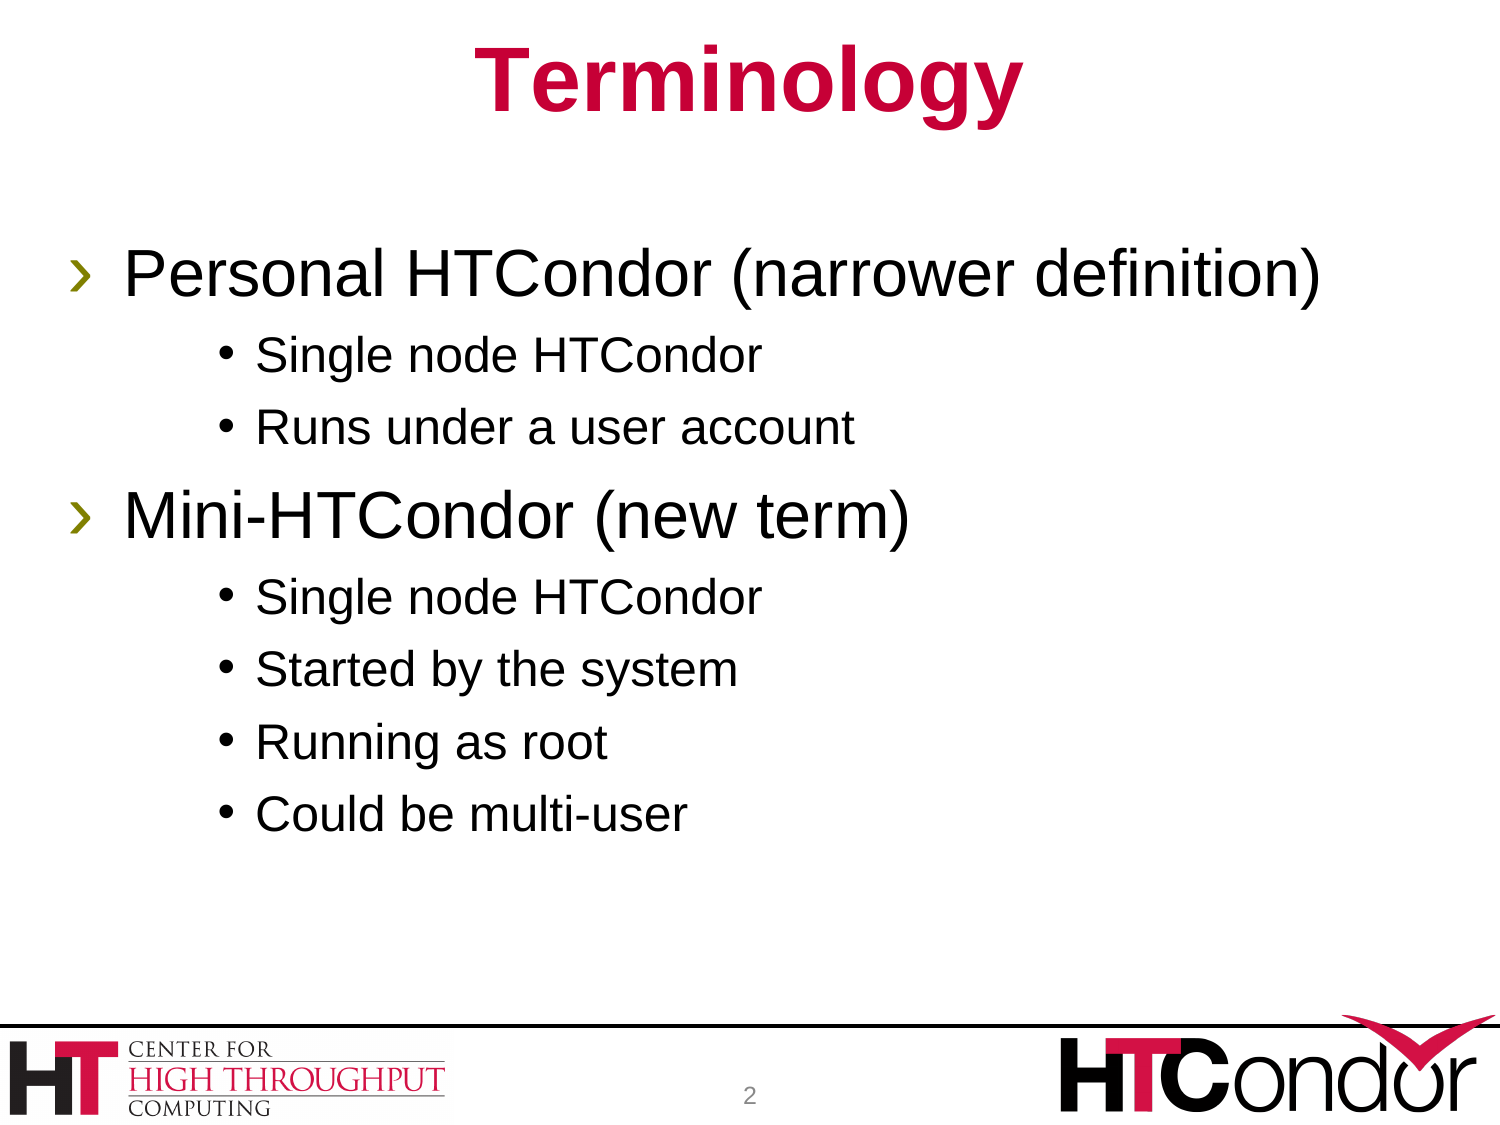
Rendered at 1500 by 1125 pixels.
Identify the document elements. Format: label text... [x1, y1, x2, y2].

picture [0, 1029, 454, 1125]
title Terminology [0, 0, 1500, 150]
text_box <number> [575, 1065, 926, 1125]
list Personal HTCondor (narrower definition) Single node HTCondor Runs under a user account Mini-HTCondor (new term) Single node HTCondor Started by the system Running as root Could be multi-user [52, 222, 1431, 916]
picture [1055, 1014, 1500, 1119]
